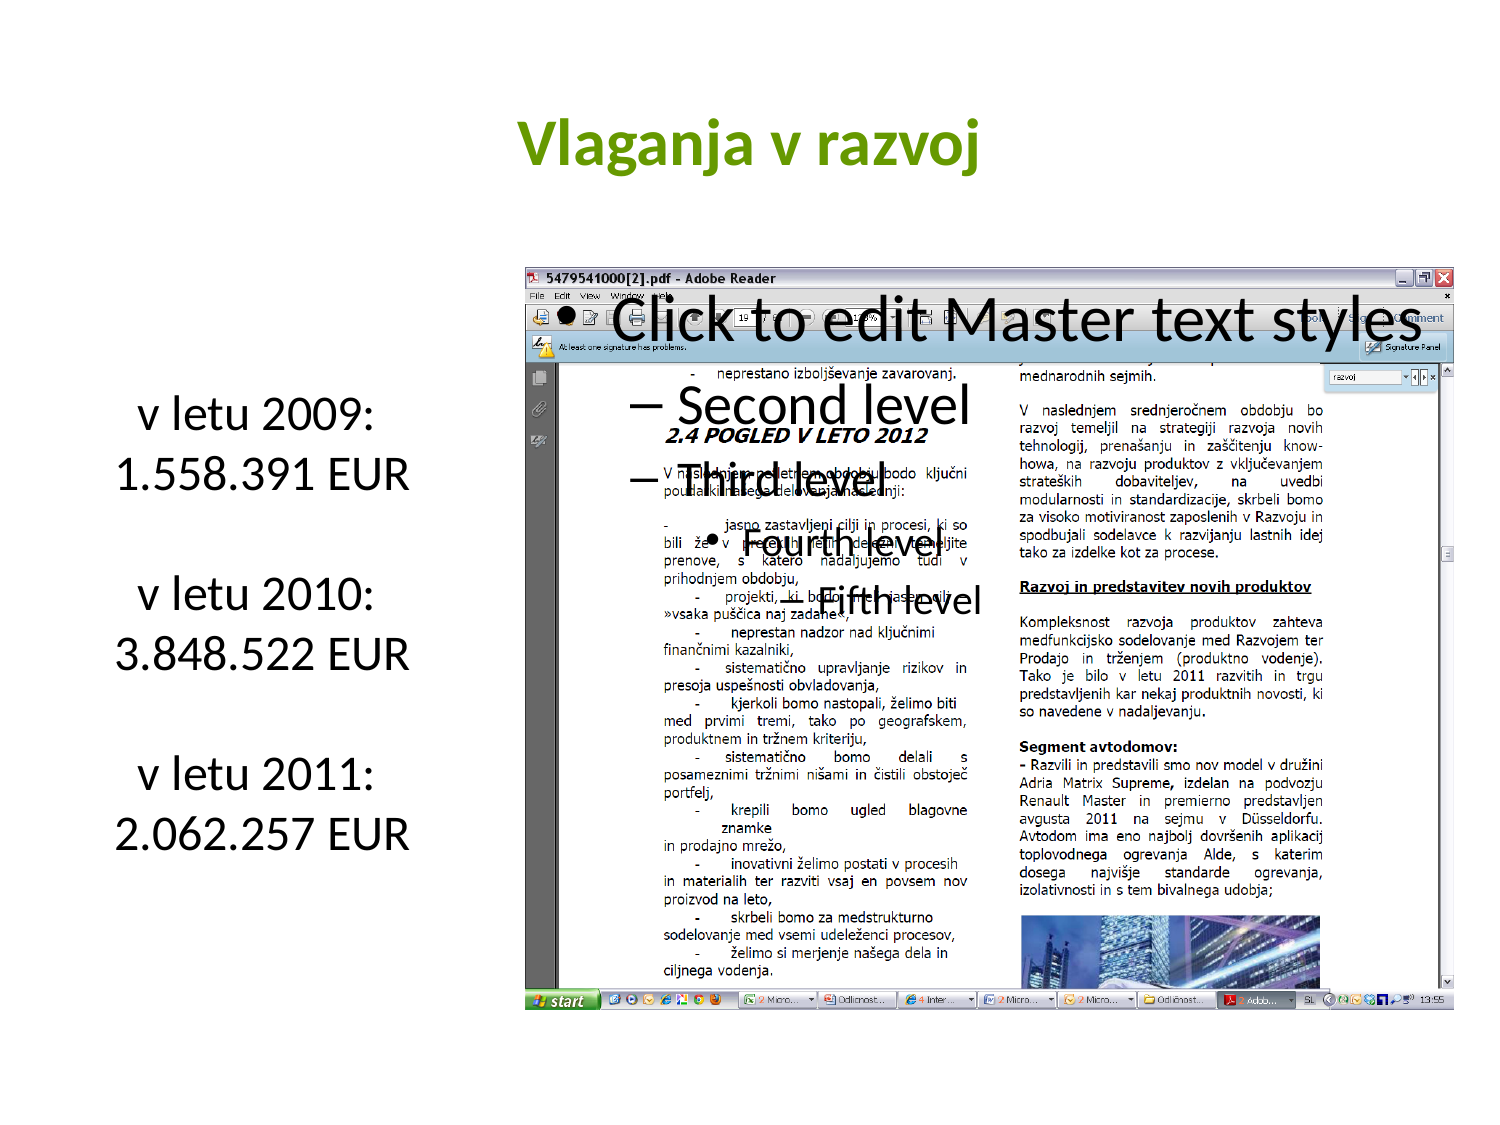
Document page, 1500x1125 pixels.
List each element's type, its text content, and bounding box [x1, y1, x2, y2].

title Vlaganja v razvoj [75, 45, 1425, 233]
picture [525, 267, 1454, 1010]
text_box v letu 2009: 1.558.391 EUR v letu 2010: 3.848.522 EUR v letu 2011: 2.062.257 EUR [41, 373, 485, 929]
